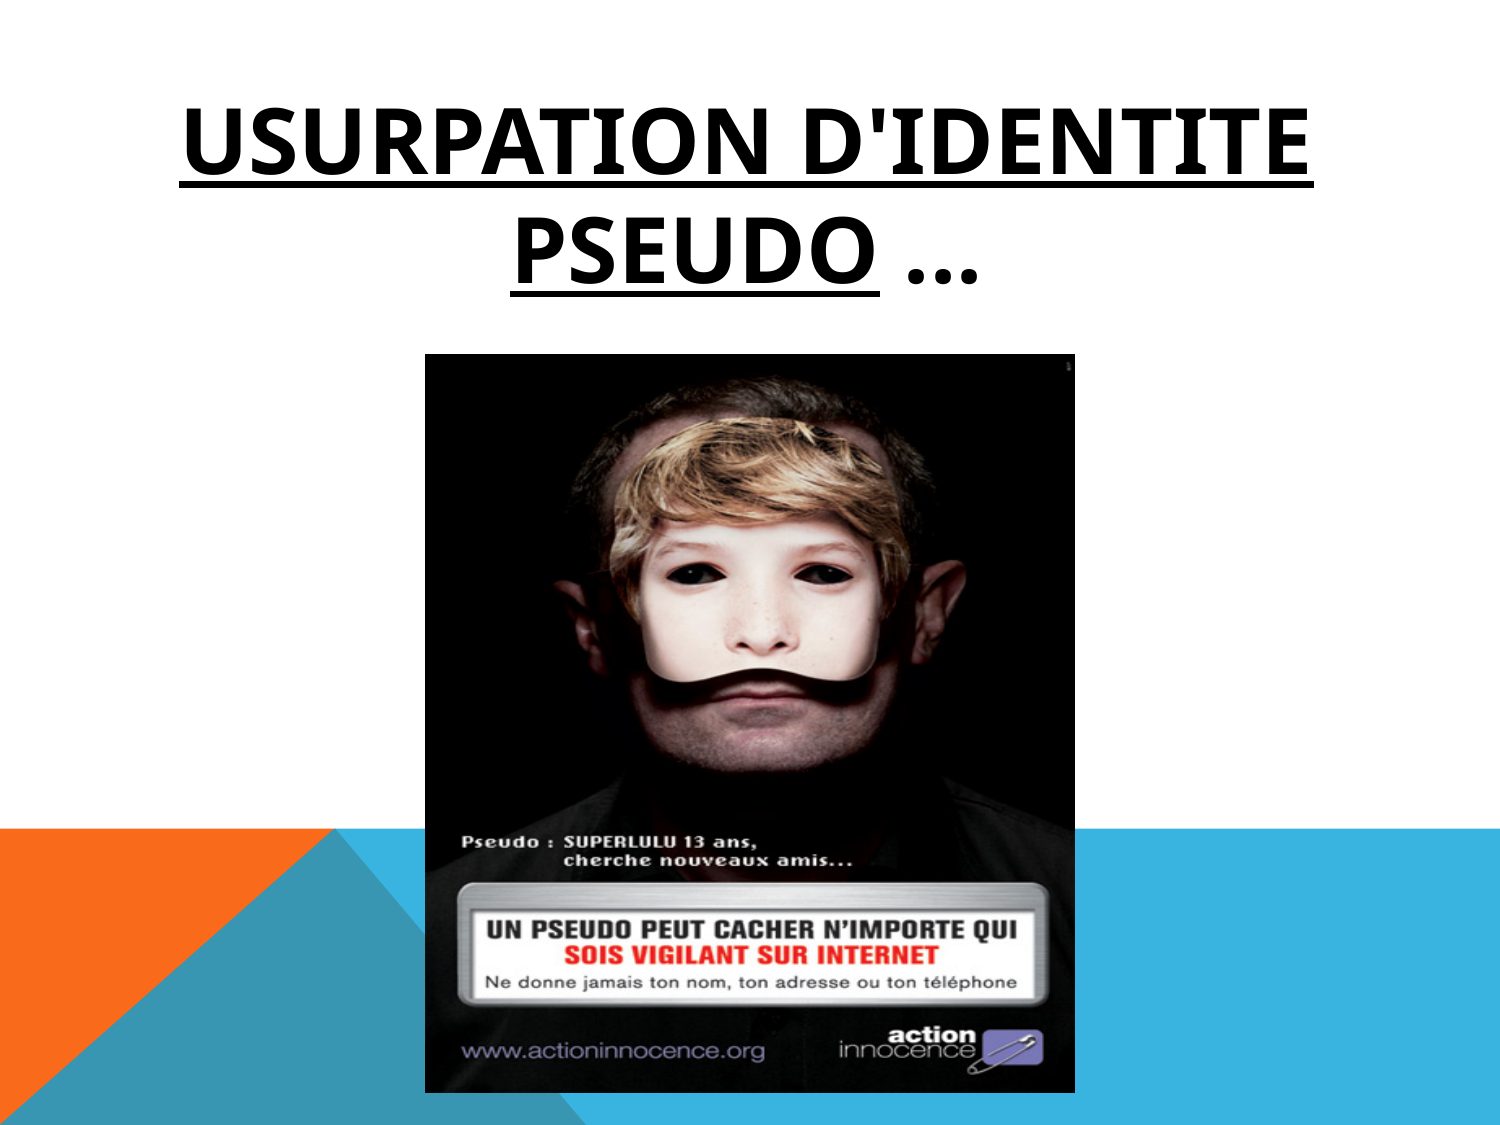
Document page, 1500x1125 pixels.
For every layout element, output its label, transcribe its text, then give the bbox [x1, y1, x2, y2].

picture [425, 354, 1075, 1093]
title USURPATION D'IDENTITE PSEUDO ... [135, 60, 1359, 325]
